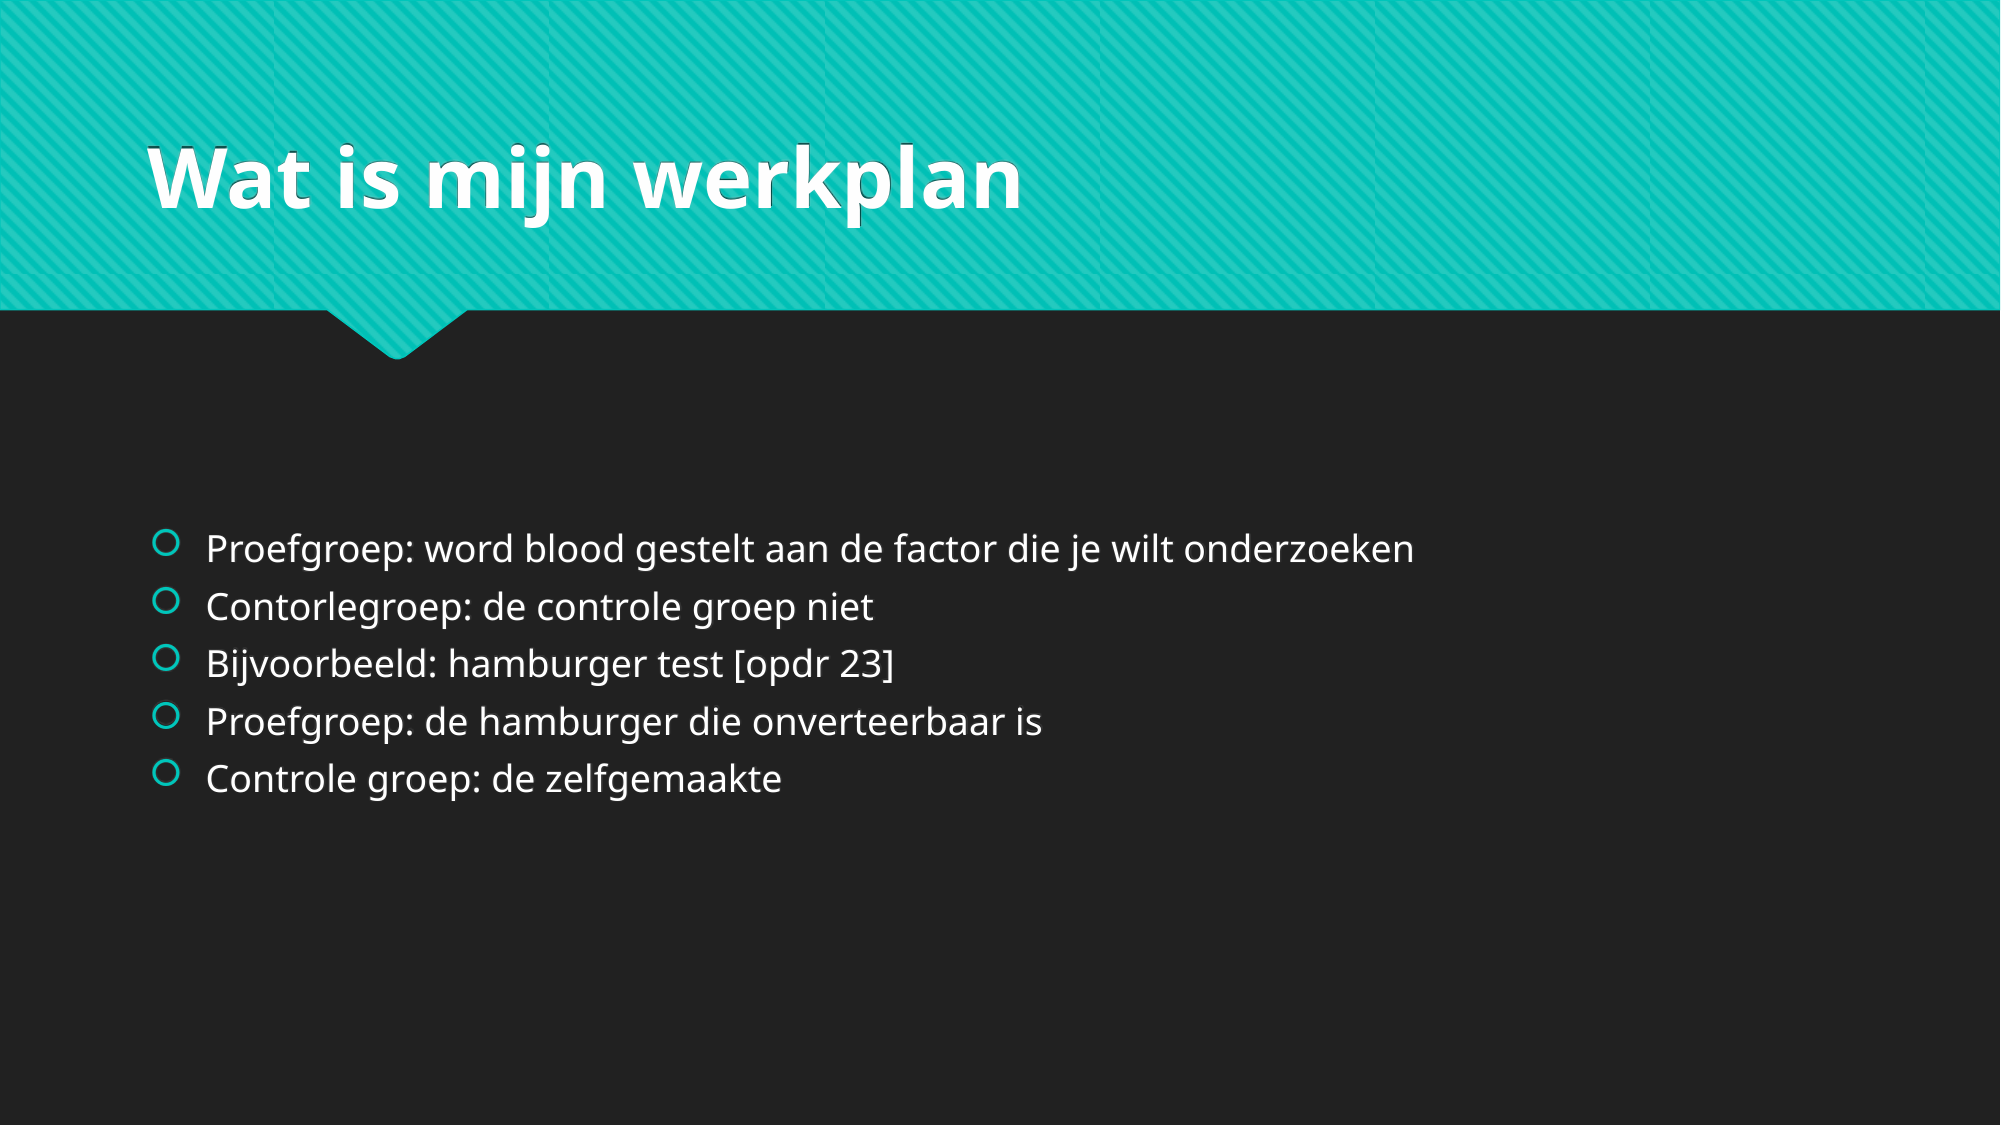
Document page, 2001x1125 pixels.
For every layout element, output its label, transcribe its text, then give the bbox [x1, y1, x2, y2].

list Proefgroep: word blood gestelt aan de factor die je wilt onderzoeken Contorlegroep: de controle groep niet Bijvoorbeeld: hamburger test [opdr 23] Proefgroep: de hamburger die onverteerbaar is Controle groep: de zelfgemaakte [134, 364, 1866, 962]
title Wat is mijn werkplan [132, 73, 1868, 233]
